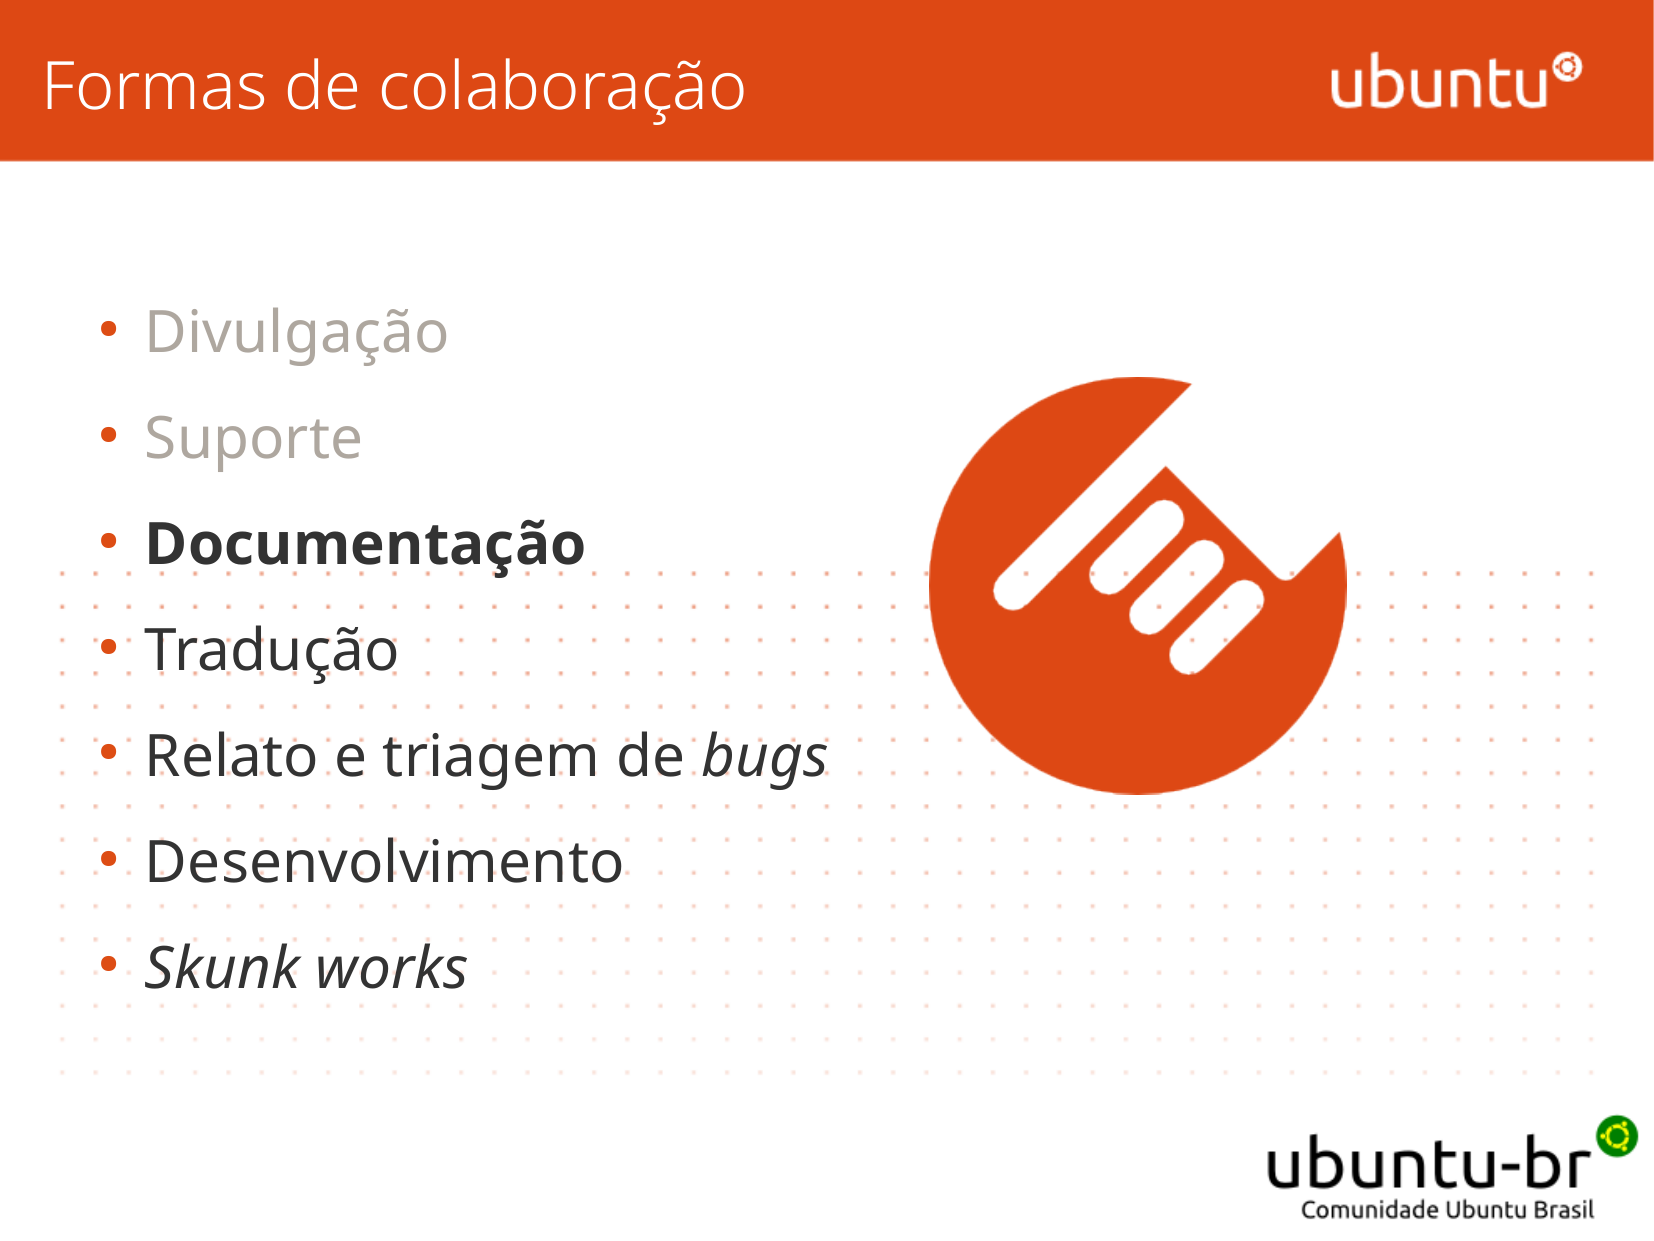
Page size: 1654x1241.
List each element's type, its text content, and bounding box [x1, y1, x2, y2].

title Formas de colaboração [41, 31, 1300, 136]
list Divulgação Suporte Documentação Tradução Relato e triagem de bugs Desenvolvimento Skunk works [82, 290, 1538, 1010]
picture [0, 0, 1654, 1241]
